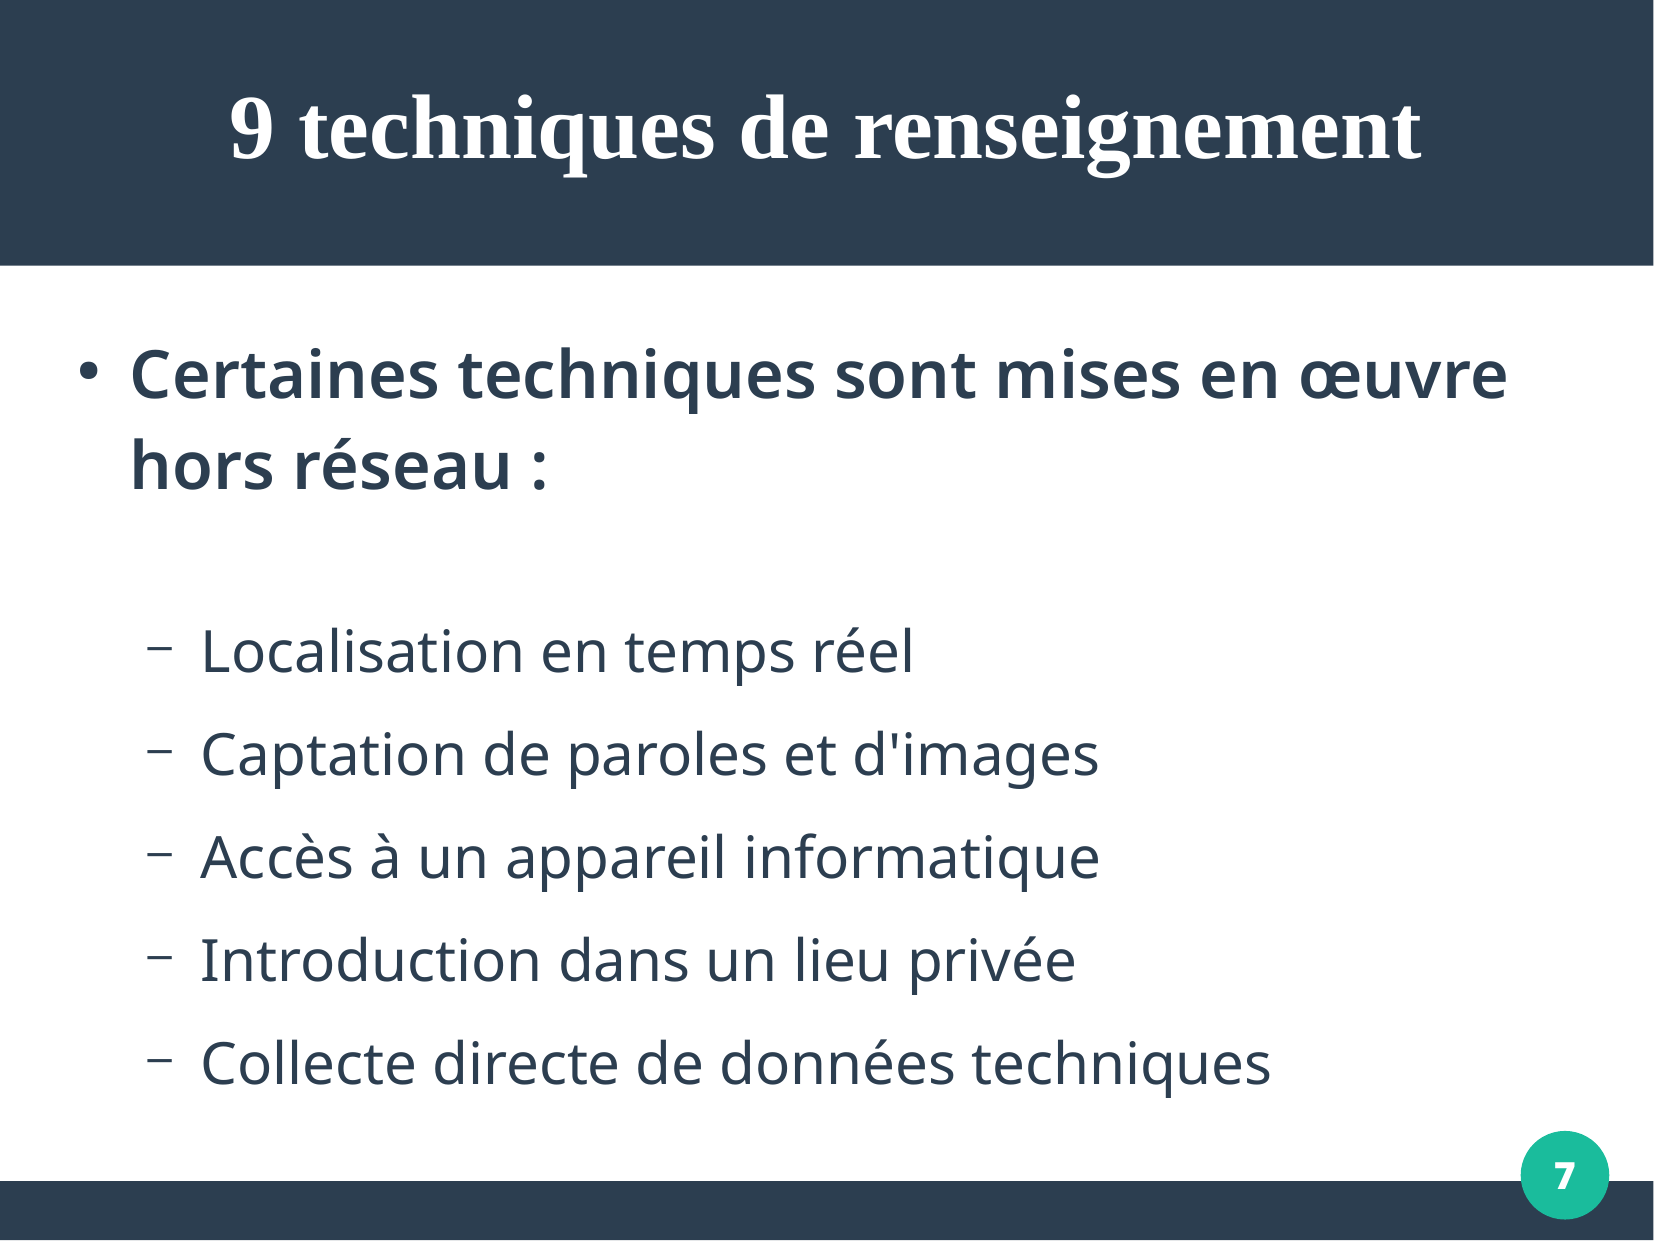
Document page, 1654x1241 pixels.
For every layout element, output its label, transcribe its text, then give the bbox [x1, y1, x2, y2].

list Certaines techniques sont mises en œuvre hors réseau : Localisation en temps réel Captation de paroles et d'images Accès à un appareil informatique Introduction dans un lieu privée Collecte directe de données techniques [59, 327, 1595, 1155]
title 9 techniques de renseignement [59, 49, 1595, 207]
